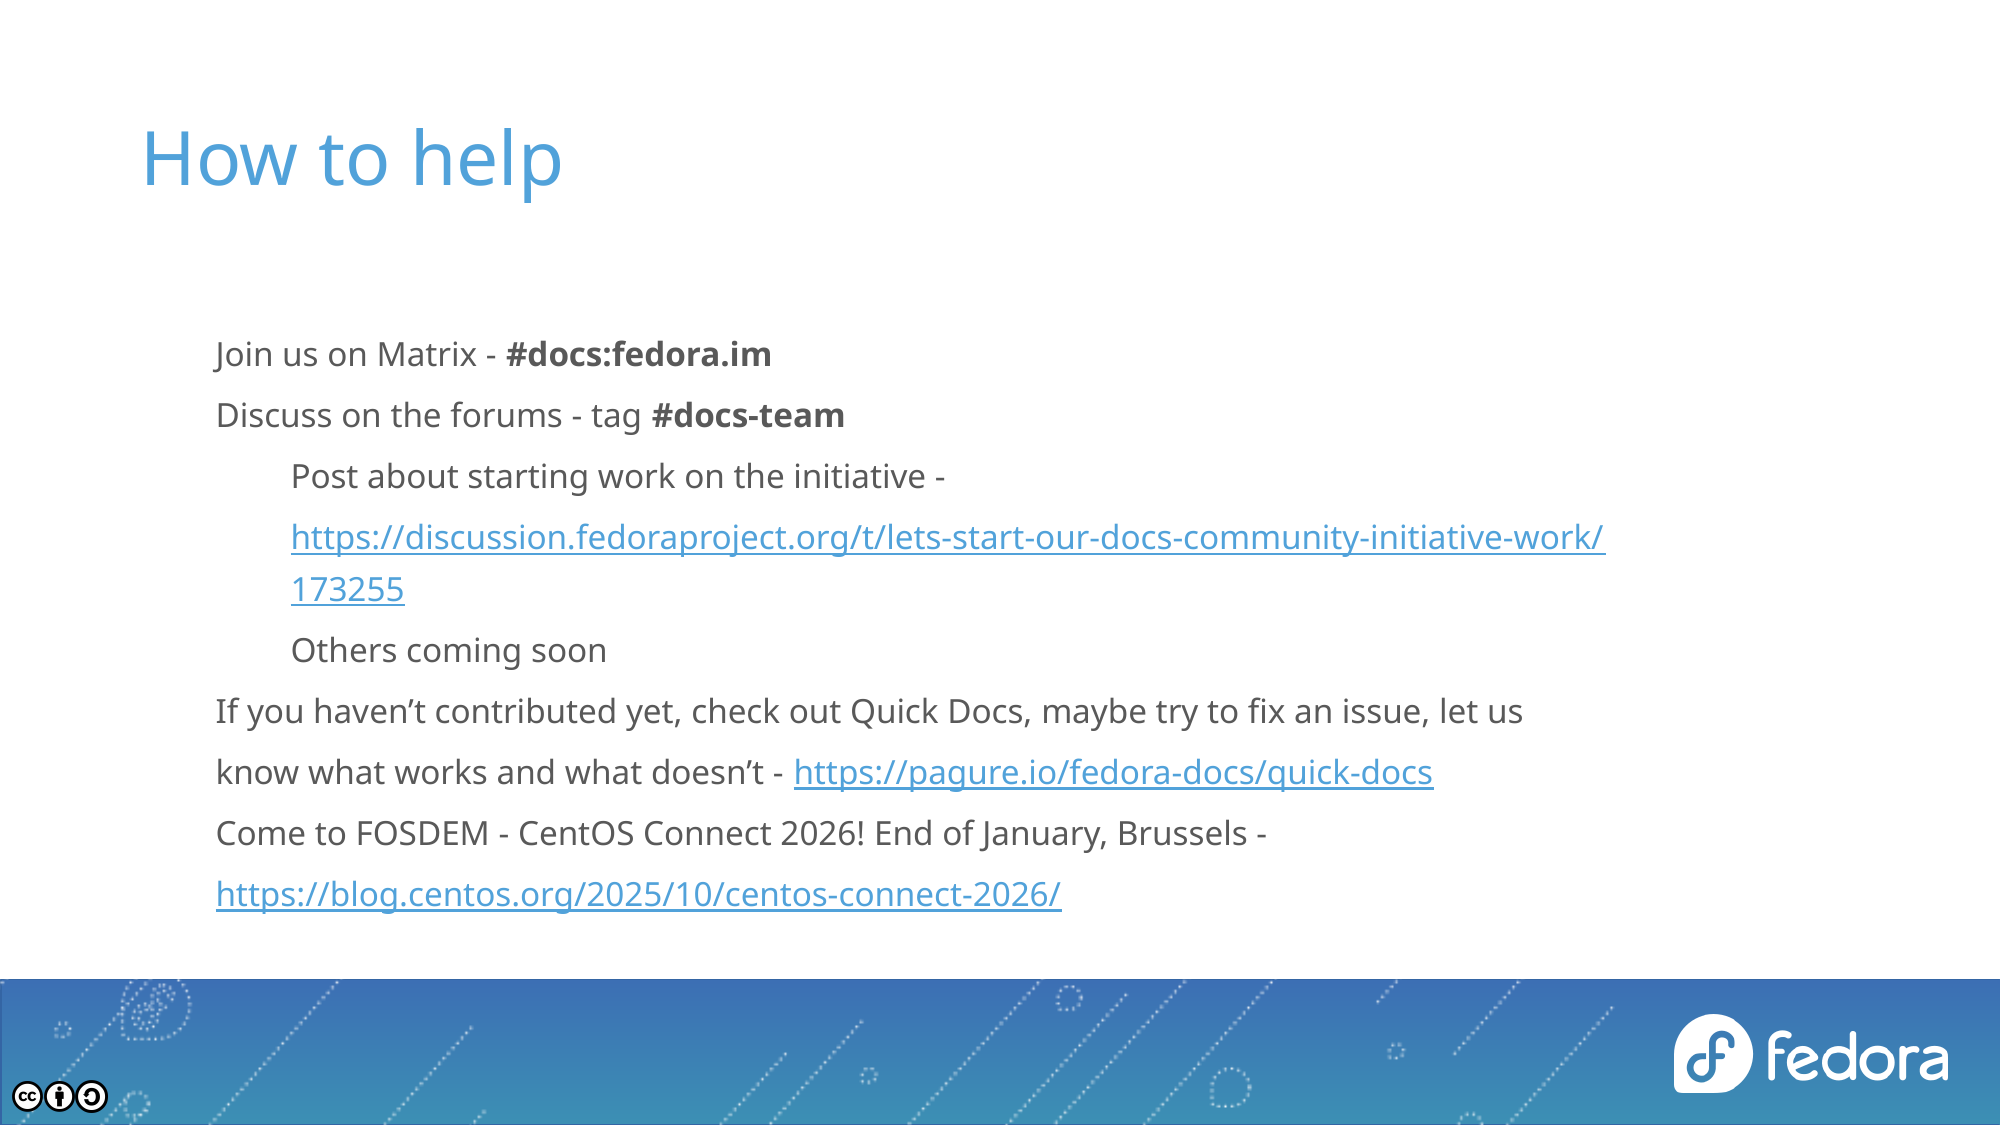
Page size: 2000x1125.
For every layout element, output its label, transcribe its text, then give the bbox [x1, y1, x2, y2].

picture [383, 893, 393, 904]
title How to help [140, 93, 1619, 219]
picture [335, 893, 345, 904]
picture [1034, 893, 1044, 904]
list Join us on Matrix - #docs:fedora.im Discuss on the forums - tag #docs-team Post about starting work on the initiative - https://discussion.fedoraproject.org/t/lets-start-our-docs-community-initiative-work/173255 Others coming soon If you haven’t contributed yet, check out Quick Docs, maybe try to fix an issue, let us know what works and what doesn’t - https://pagure.io/fedora-docs/quick-docs Come to FOSDEM - CentOS Connect 2026! End of January, Brussels - https://blog.centos.org/2025/10/centos-connect-2026/ [140, 315, 1619, 893]
picture [558, 893, 568, 904]
picture [610, 893, 619, 904]
picture [525, 893, 535, 904]
picture [859, 893, 869, 904]
picture [395, 893, 568, 909]
picture [698, 893, 707, 904]
picture [265, 893, 393, 909]
picture [0, 585, 1661, 1125]
picture [1674, 1014, 1948, 1093]
picture [363, 893, 373, 904]
picture [480, 893, 490, 904]
picture [796, 893, 806, 904]
picture [996, 893, 1005, 904]
picture [265, 893, 275, 904]
